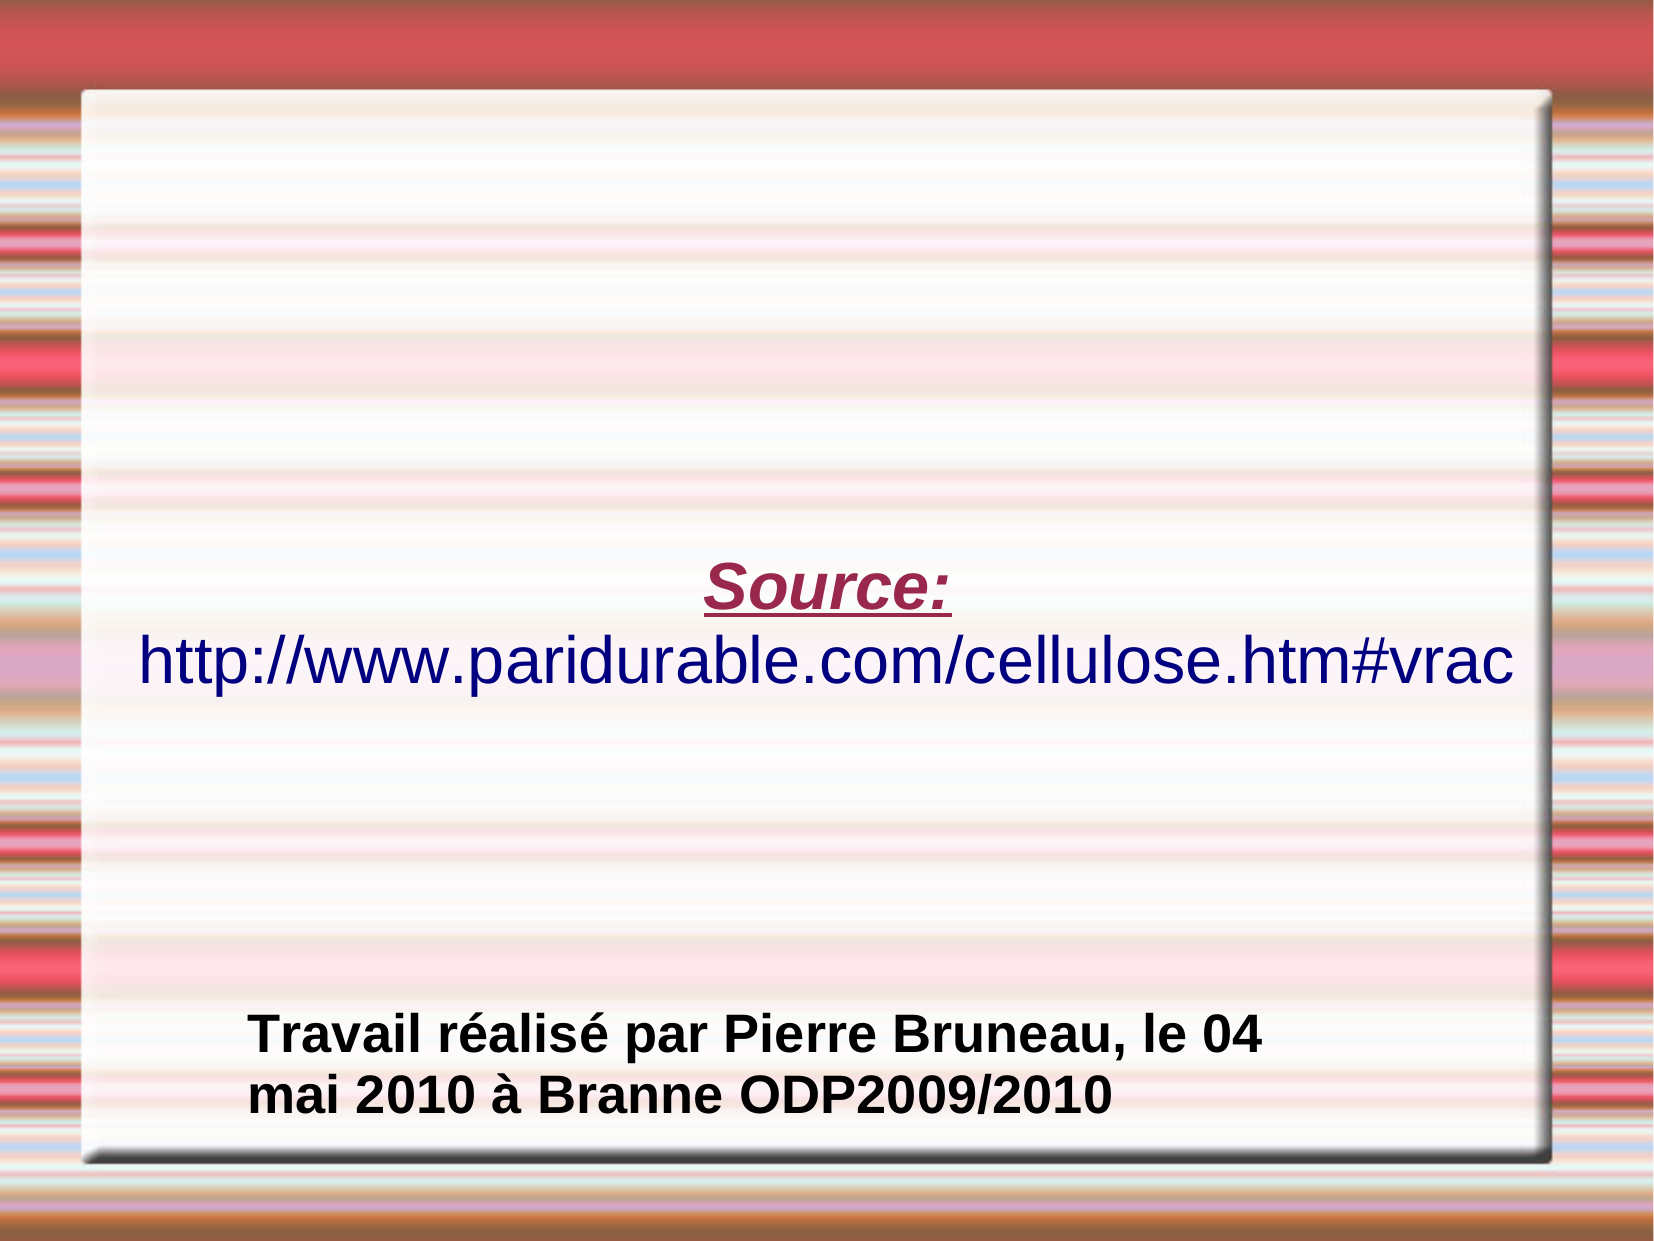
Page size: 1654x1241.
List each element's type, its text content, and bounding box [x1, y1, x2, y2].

subtitle Source: http://www.paridurable.com/cellulose.htm#vrac [121, 114, 1534, 1132]
picture [0, 0, 1654, 1241]
text_box Travail réalisé par Pierre Bruneau, le 04 mai 2010 à Branne ODP2009/2010 [247, 1003, 1341, 1129]
